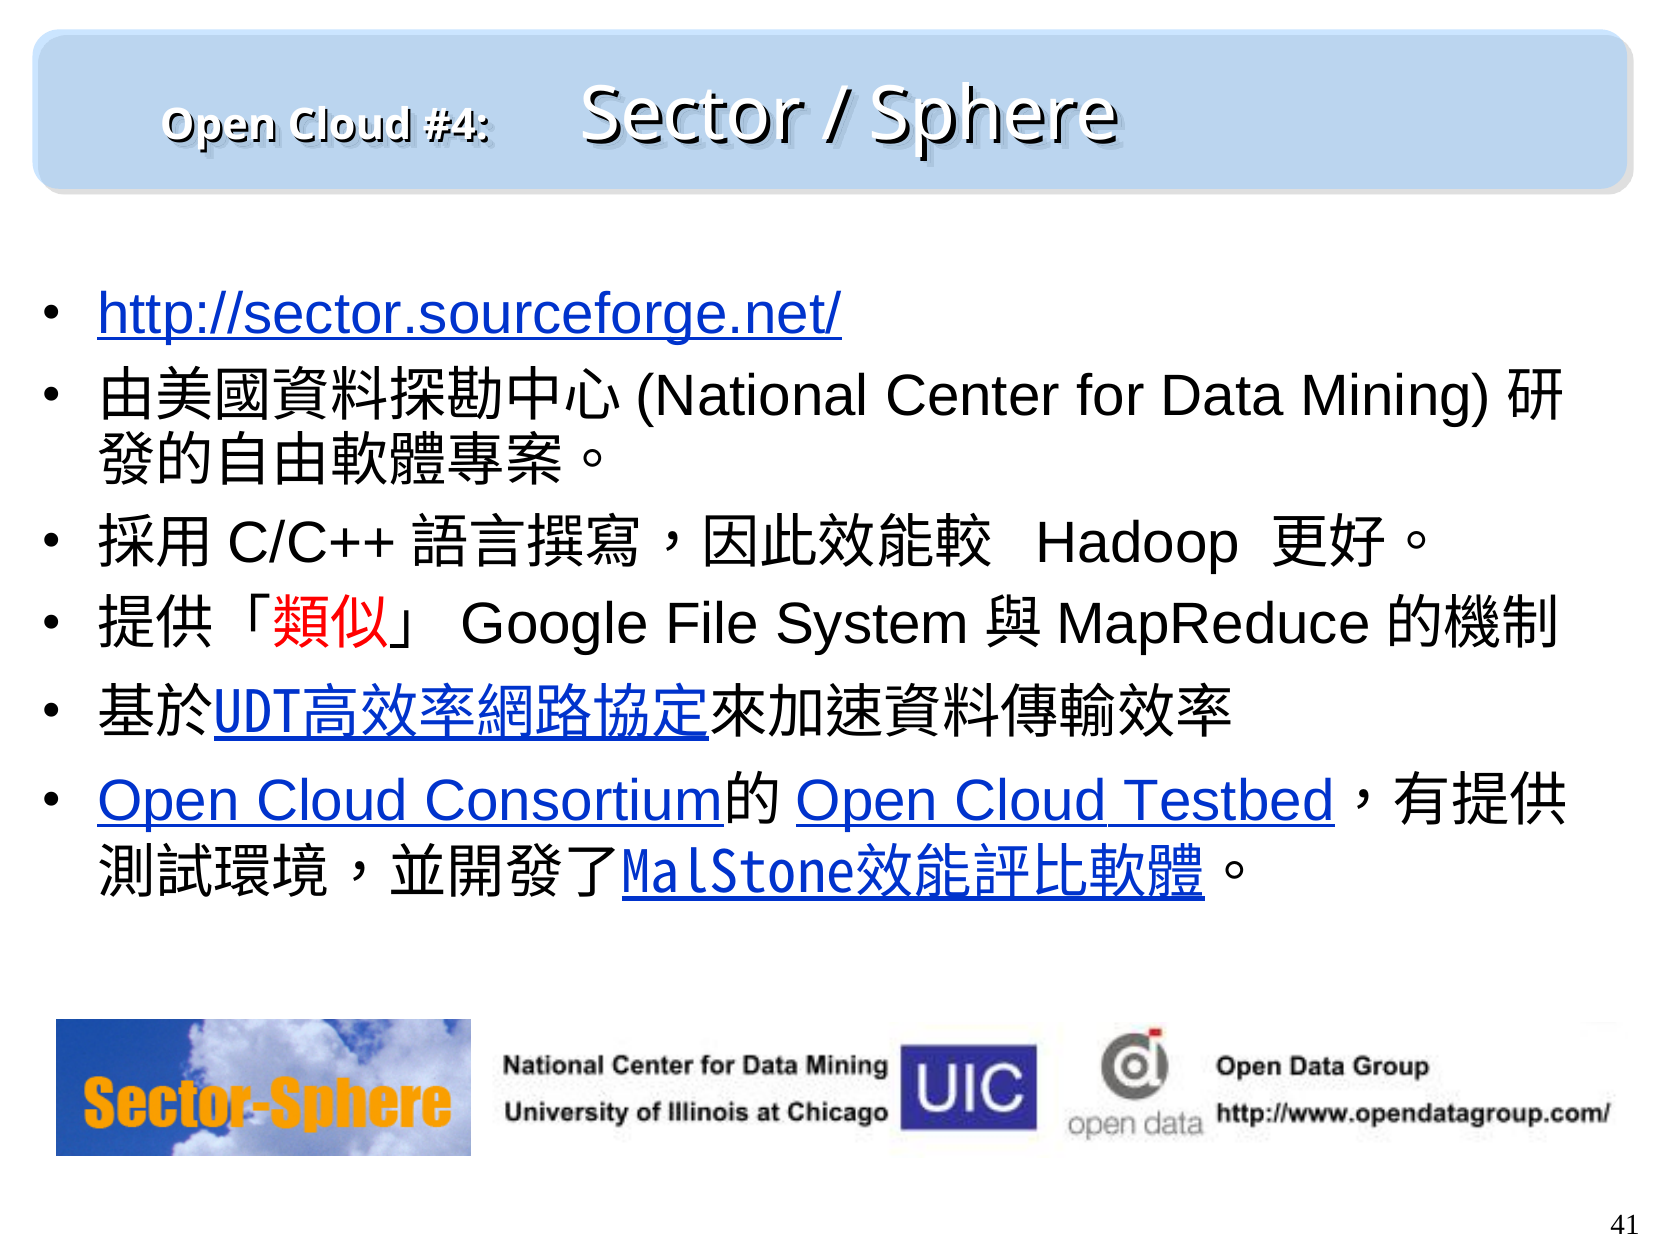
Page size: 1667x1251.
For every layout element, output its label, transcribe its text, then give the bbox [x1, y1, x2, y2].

text_box Open Cloud #4: Sector / Sphere [32, 29, 1628, 189]
picture [476, 1021, 1629, 1158]
picture [56, 1019, 471, 1156]
text_box http://sector.sourceforge.net/ 由美國資料探勘中心(National Center for Data Mining)研發的自由軟體專案。 採用C/C++語言撰寫，因此效能較 Hadoop 更好。 提供「類似」Google File System與MapReduce的機制 基於UDT高效率網路協定來加速資料傳輸效率 Open Cloud Consortium的Open Cloud Testbed，有提供測試環境，並開發了MalStone效能評比軟體。 [41, 277, 1607, 1046]
